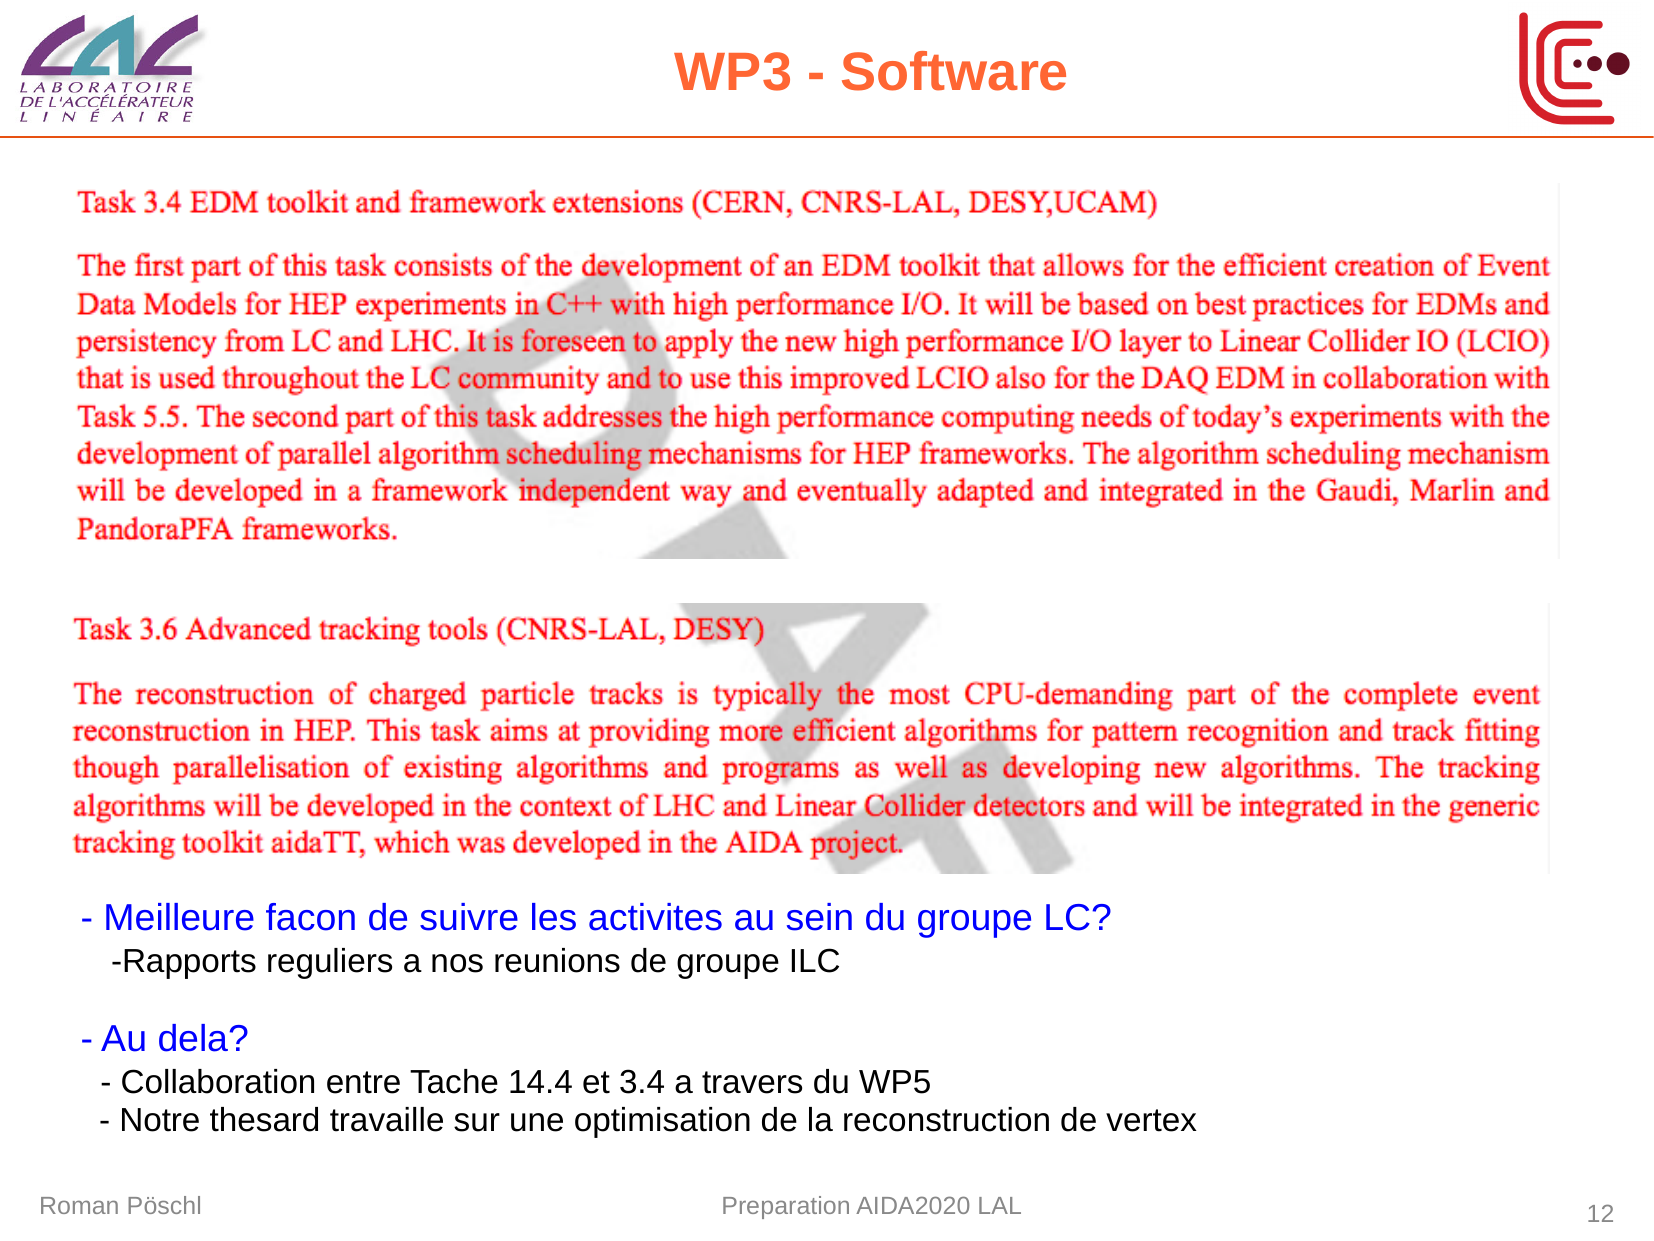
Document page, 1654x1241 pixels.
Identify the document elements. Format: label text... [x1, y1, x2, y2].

title WP3 - Software [128, 29, 1617, 113]
picture [73, 183, 1560, 559]
picture [15, 10, 211, 125]
picture [71, 603, 1550, 874]
picture [1508, 2, 1641, 135]
text_box - Meilleure facon de suivre les activites au sein du groupe LC? -Rapports reguliers a nos reunions de groupe ILC - Au dela? - Collaboration entre Tache 14.4 et 3.4 a travers du WP5 - Notre thesard travaille sur une optimisation de la reconstruction de vertex [65, 888, 1224, 1230]
